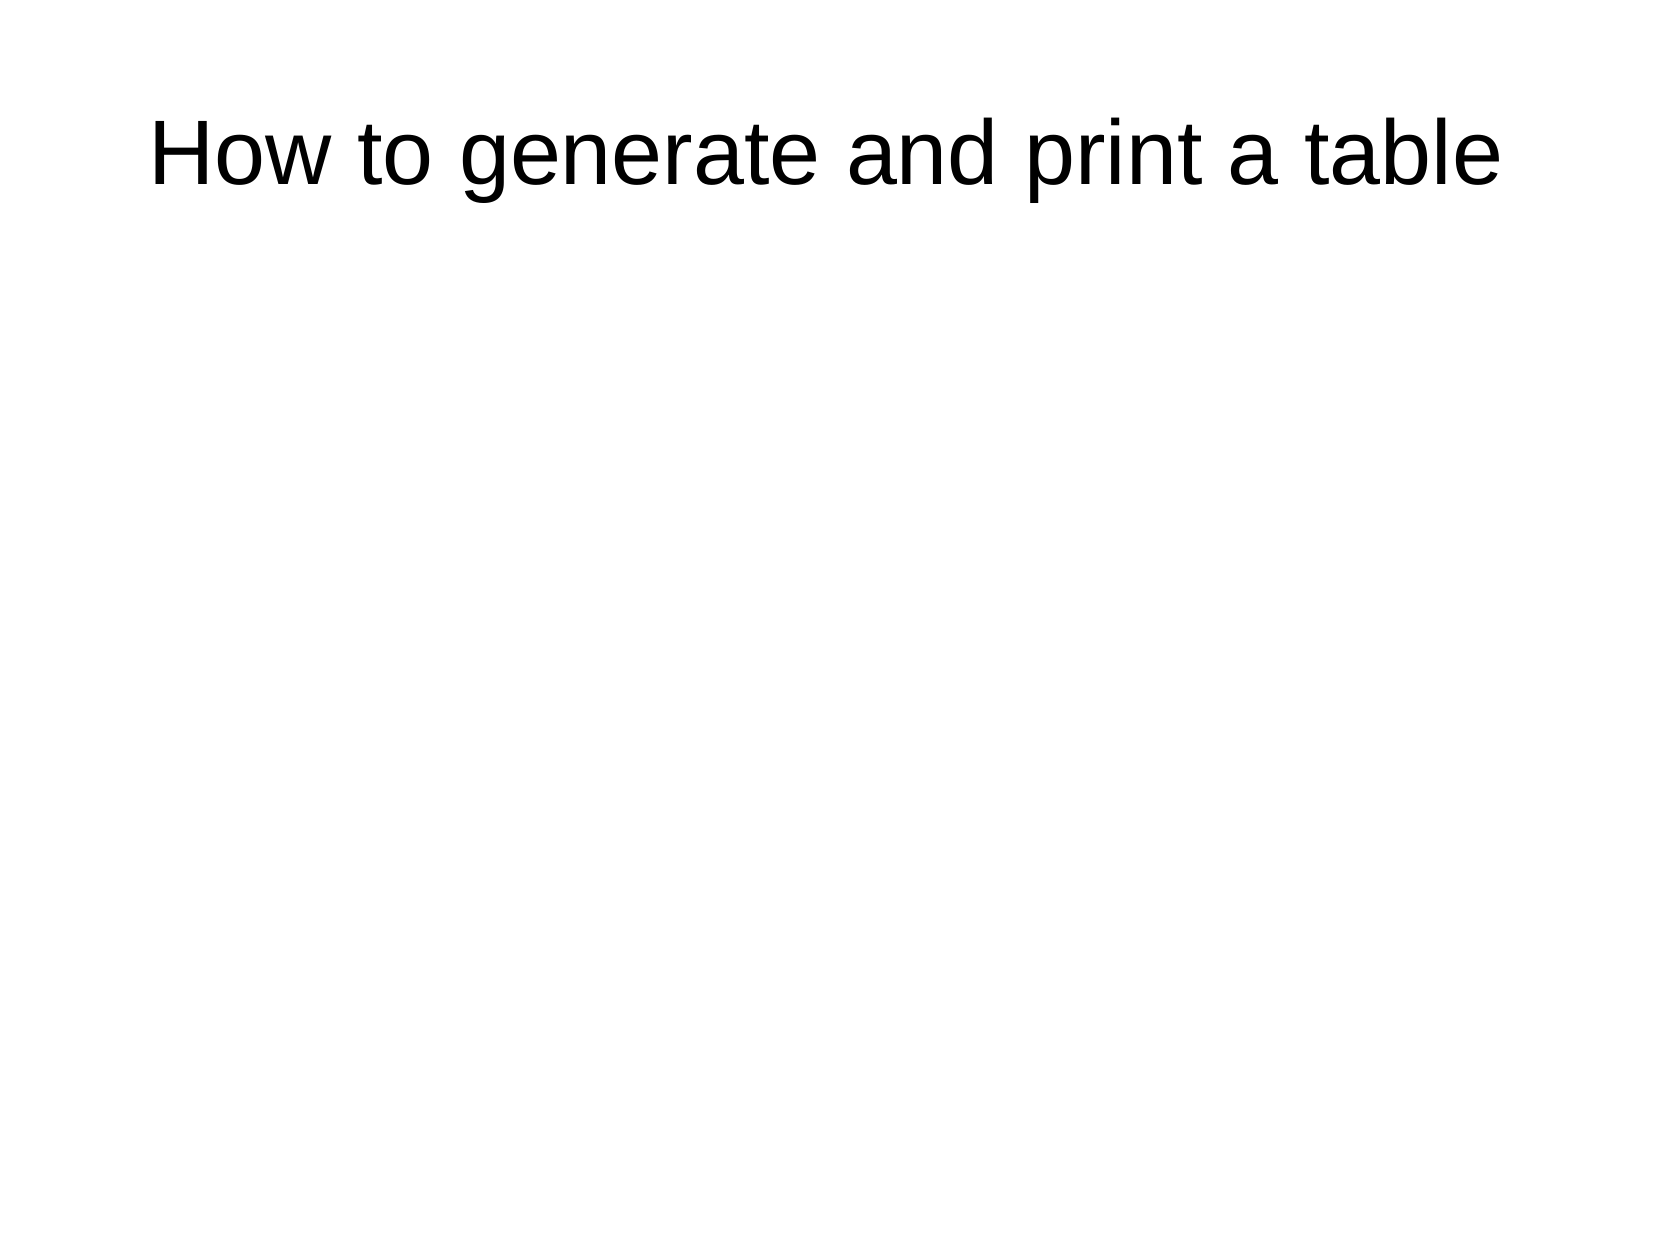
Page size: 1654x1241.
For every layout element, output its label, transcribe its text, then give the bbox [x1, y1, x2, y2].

title How to generate and print a table [82, 56, 1571, 250]
